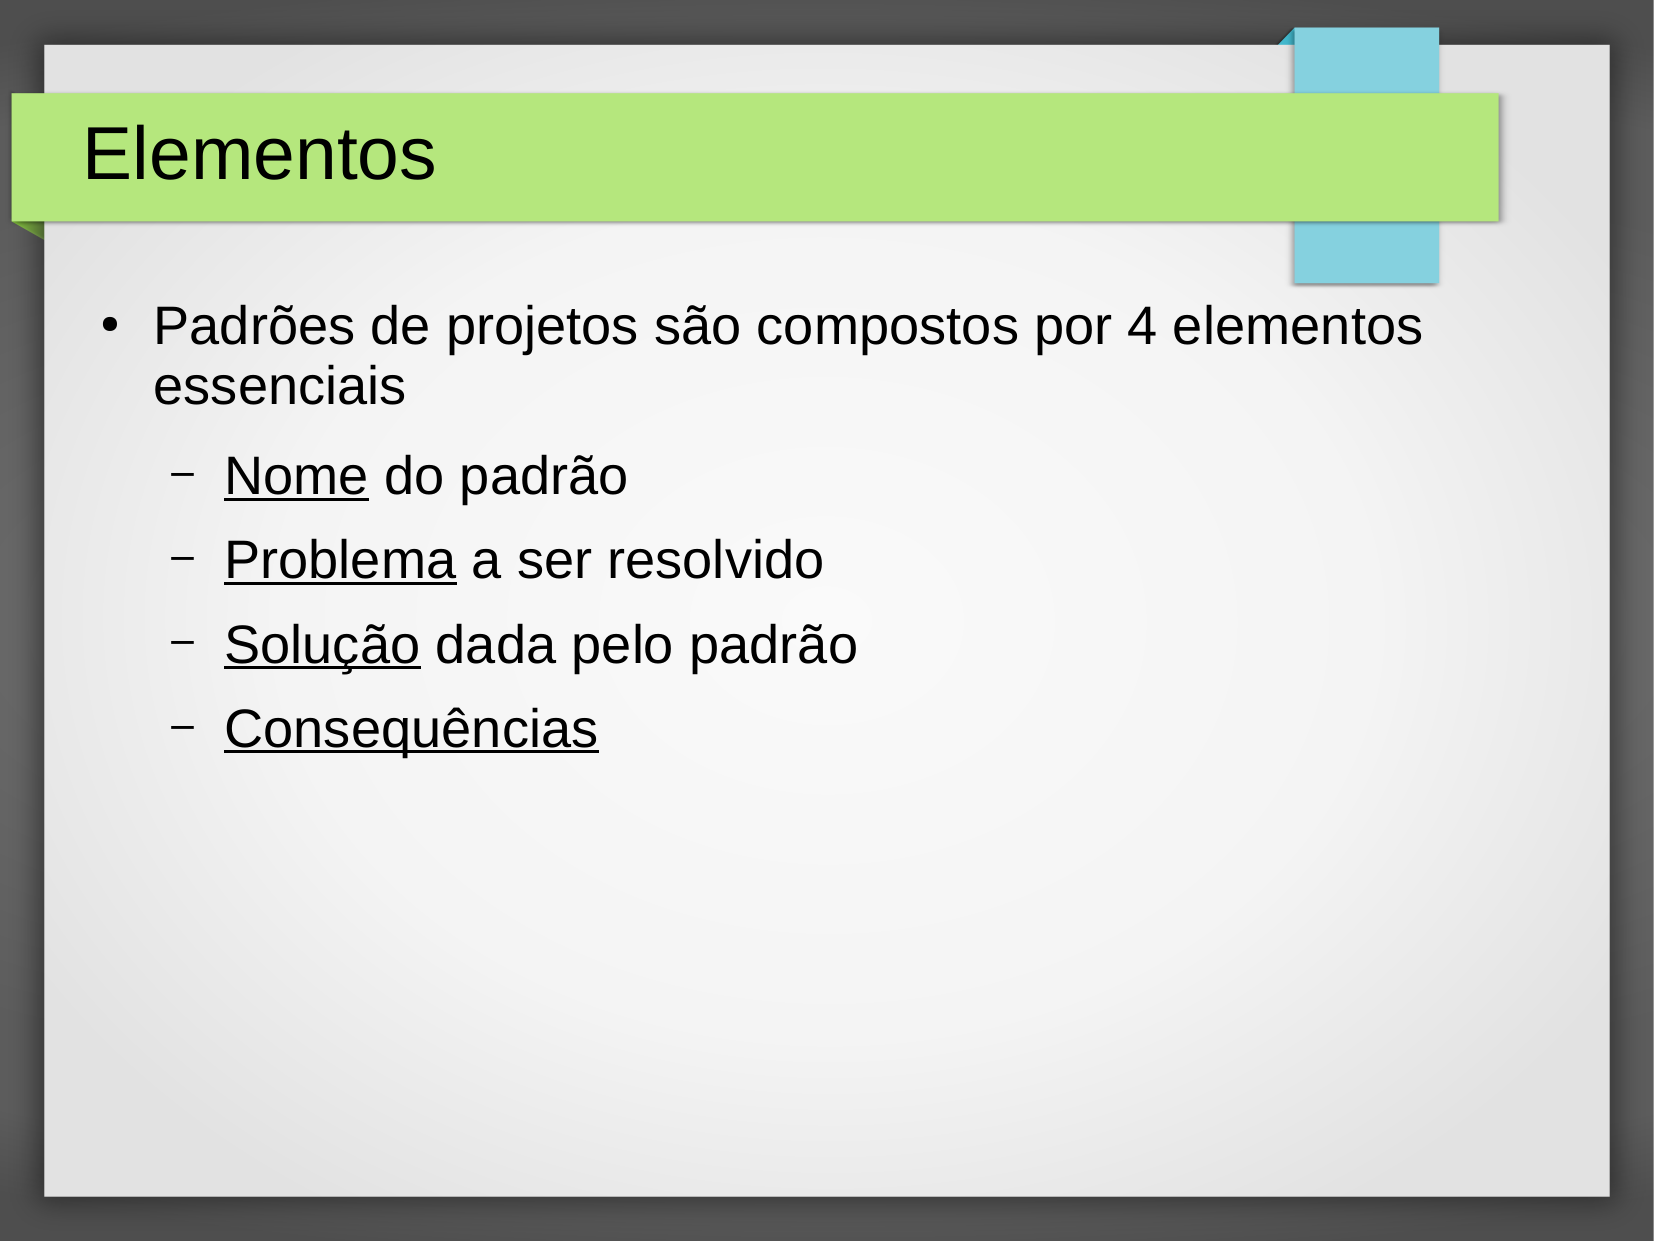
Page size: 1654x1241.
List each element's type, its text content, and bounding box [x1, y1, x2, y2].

list Padrões de projetos são compostos por 4 elementos essenciais Nome do padrão Problema a ser resolvido Solução dada pelo padrão Consequências [82, 295, 1571, 1015]
title Elementos [82, 94, 1264, 213]
picture [0, 0, 1654, 1241]
